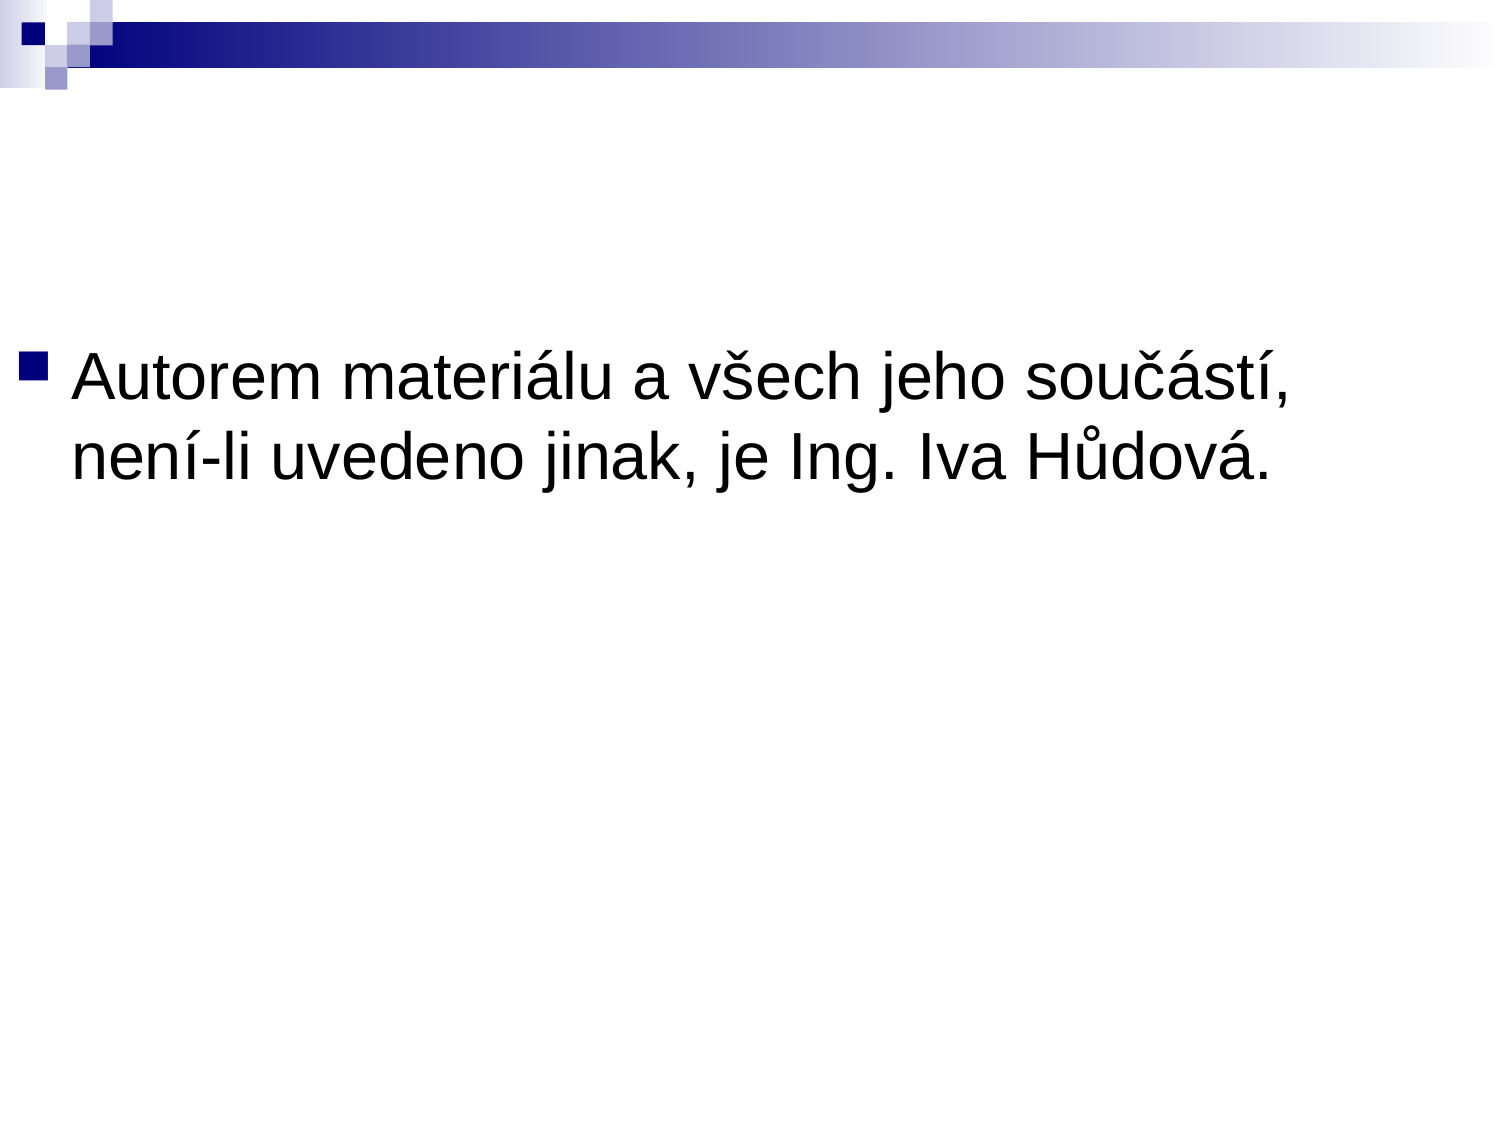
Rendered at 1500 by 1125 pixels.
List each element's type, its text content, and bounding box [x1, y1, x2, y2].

list Autorem materiálu a všech jeho součástí, není-li uvedeno jinak, je Ing. Iva Hůdová. [0, 324, 1351, 963]
